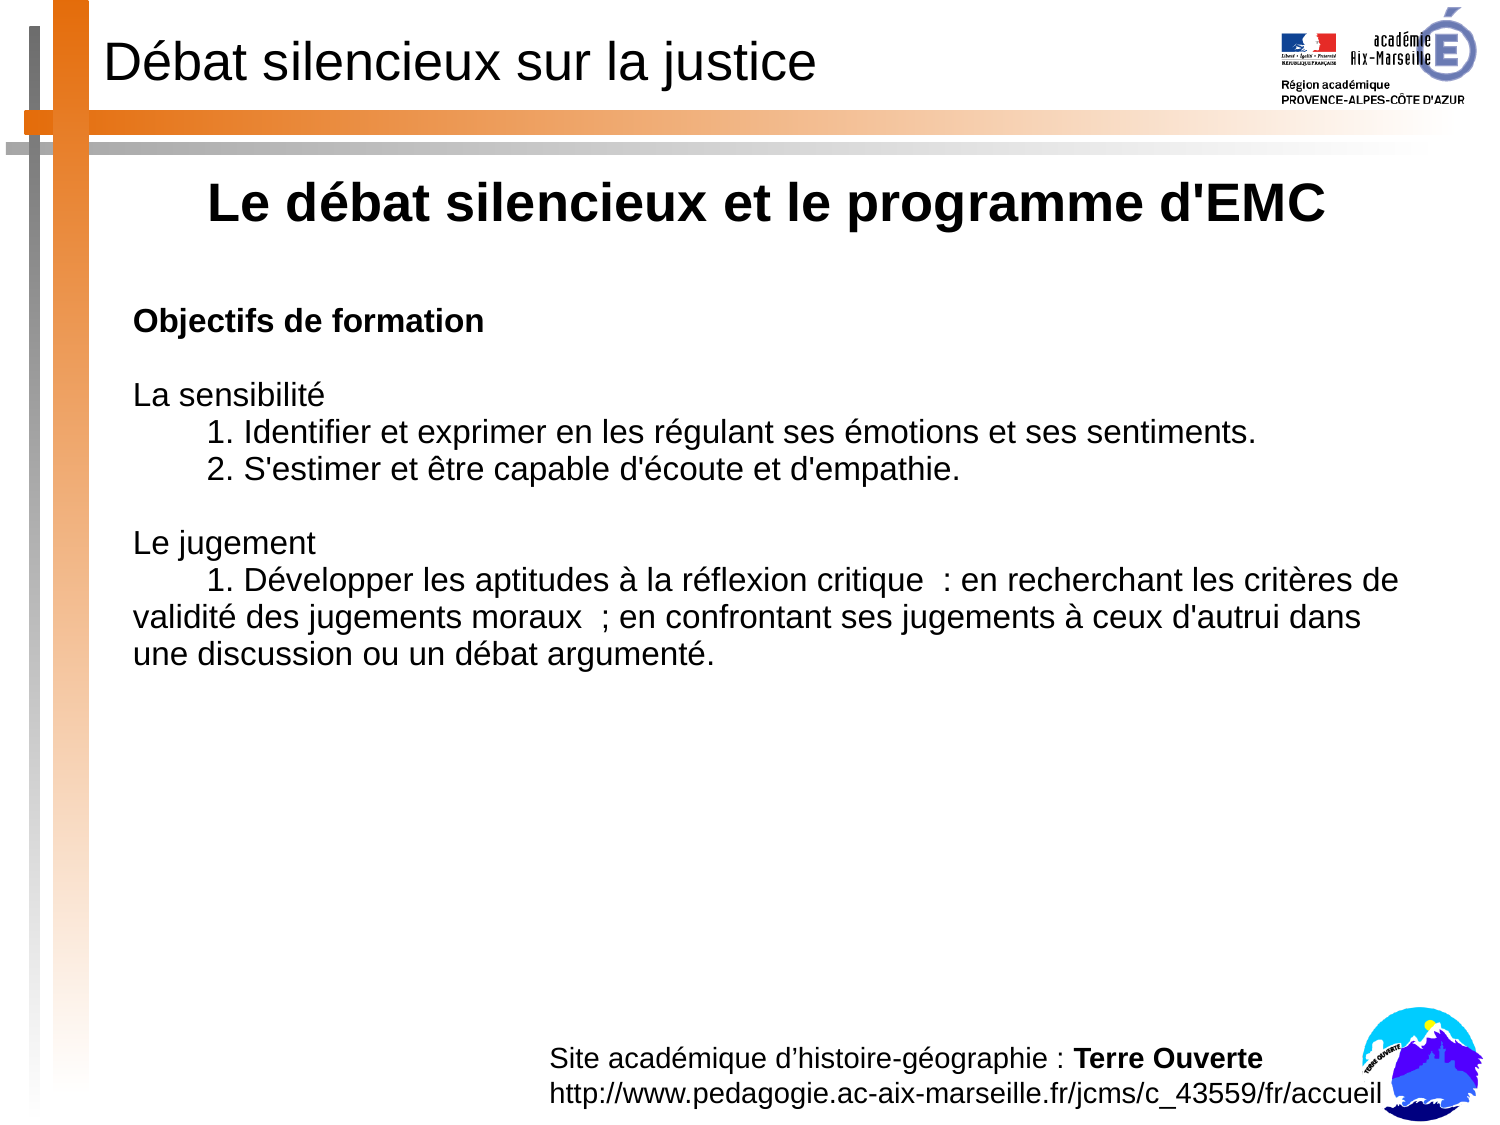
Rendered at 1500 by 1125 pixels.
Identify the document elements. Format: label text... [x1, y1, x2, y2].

text_box Débat silencieux sur la justice [88, 23, 1182, 99]
picture [1360, 1006, 1484, 1122]
text_box Site académique d’histoire-géographie : Terre Ouverte http://www.pedagogie.ac-aix-marseille.fr/jcms/c_43559/fr/accueil [534, 1031, 1399, 1117]
text_box Objectifs de formation La sensibilité 1. Identifier et exprimer en les régulant ses émotions et ses sentiments. 2. S'estimer et être capable d'écoute et d'empathie. Le jugement 1. Développer les aptitudes à la réflexion critique : en recherchant les critères de validité des jugements moraux ; en confrontant ses jugements à ceux d'autrui dans une discussion ou un débat argumenté. [118, 295, 1441, 816]
picture [1269, 0, 1484, 114]
text_box [5, 0, 1454, 1121]
text_box Le débat silencieux et le programme d'EMC [165, 165, 1371, 243]
